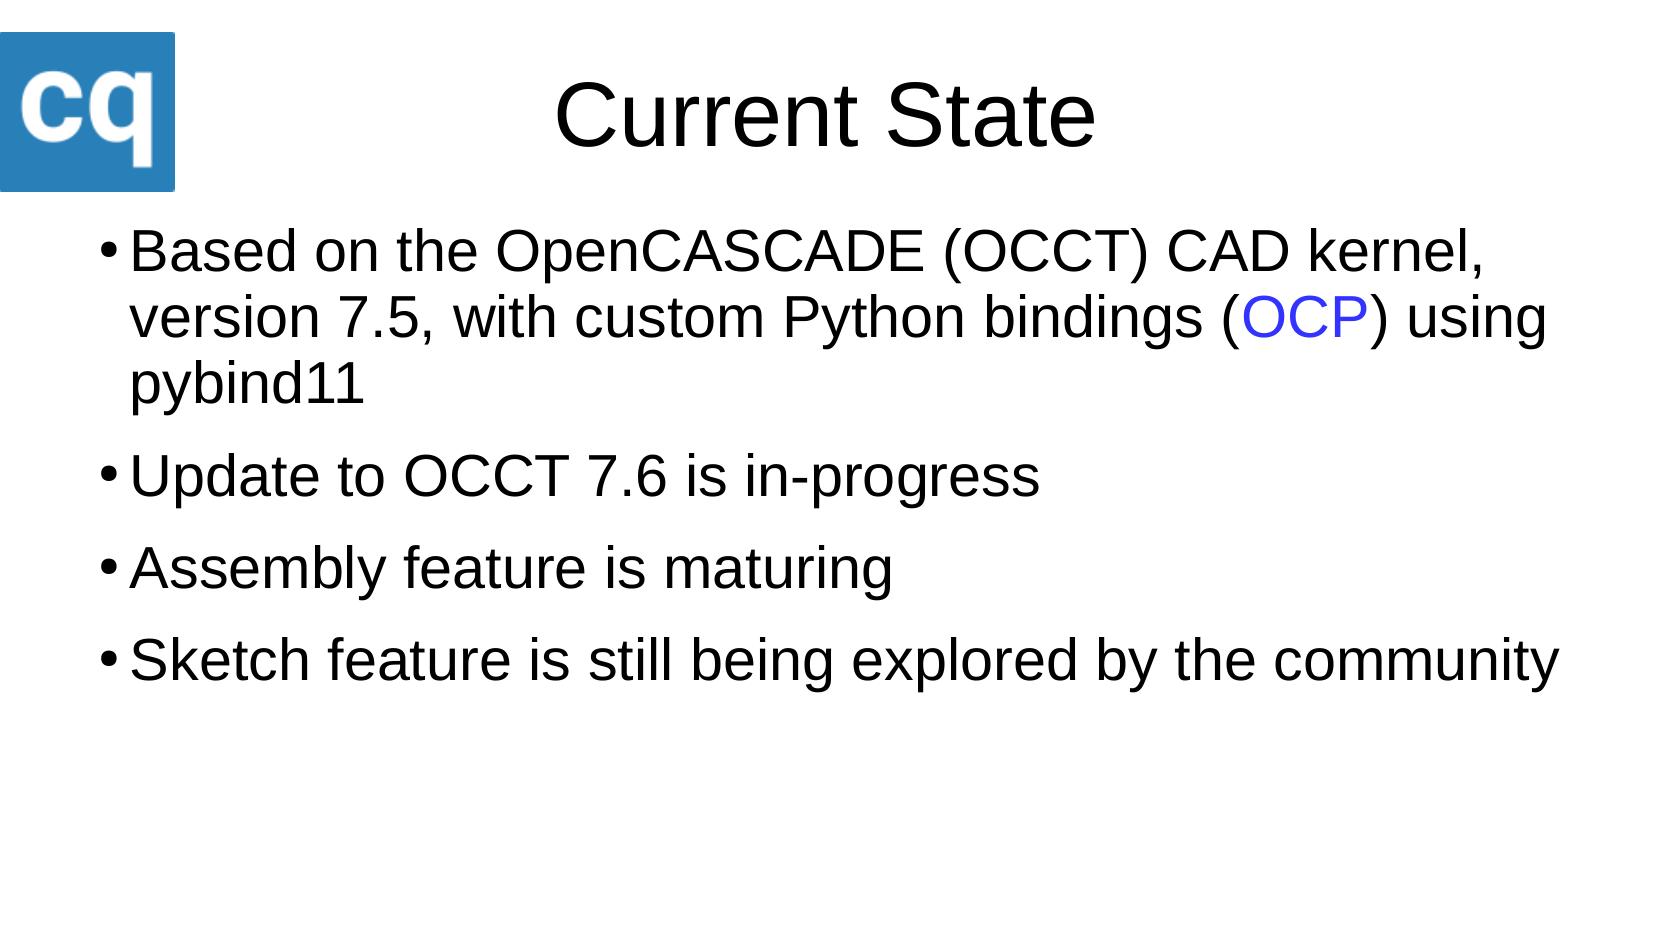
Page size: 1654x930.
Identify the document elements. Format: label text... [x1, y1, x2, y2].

list Based on the OpenCASCADE (OCCT) CAD kernel, version 7.5, with custom Python bindings (OCP) using pybind11 Update to OCCT 7.6 is in-progress Assembly feature is maturing Sketch feature is still being explored by the community [82, 217, 1571, 757]
picture [0, 32, 175, 192]
title Current State [82, 37, 1571, 193]
